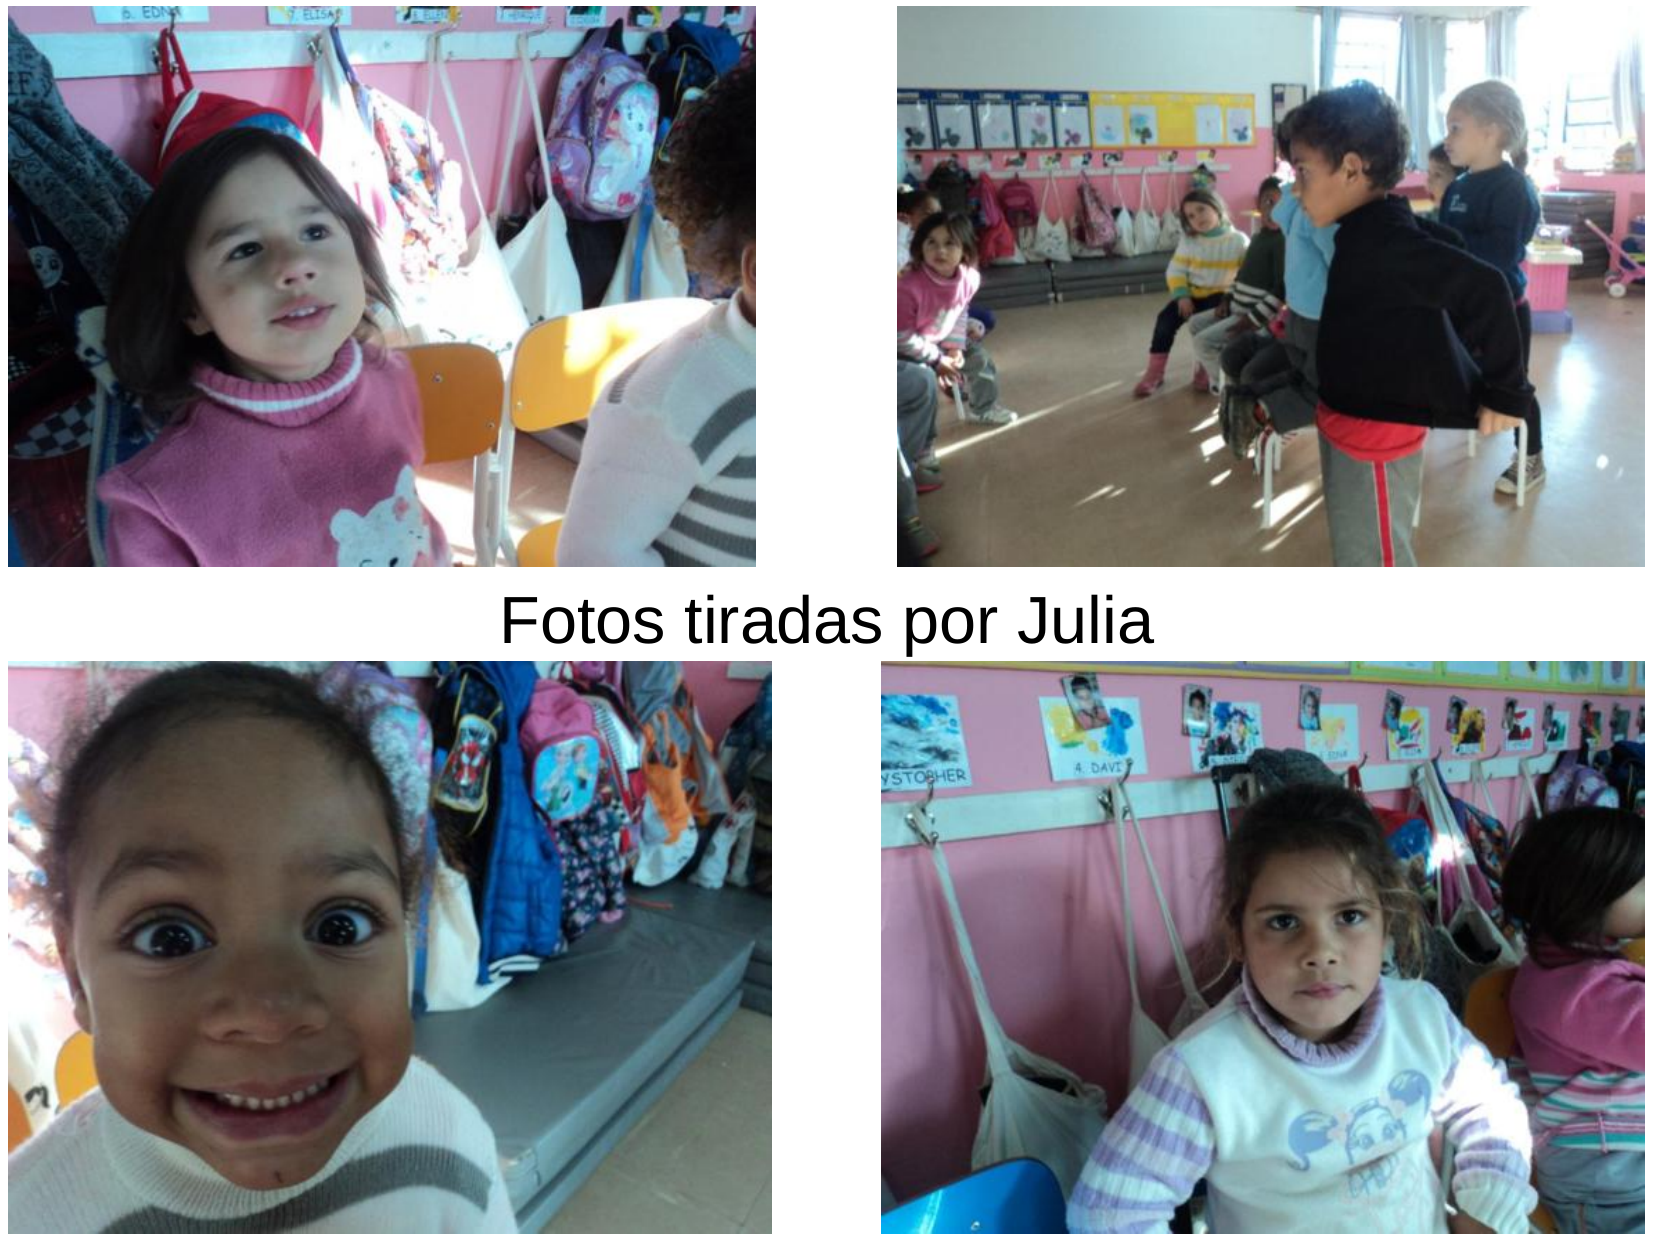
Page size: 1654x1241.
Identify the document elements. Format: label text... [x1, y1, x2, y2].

text_box Fotos tiradas por Julia [83, 508, 1572, 733]
picture [897, 6, 1645, 567]
picture [8, 6, 756, 567]
picture [8, 661, 772, 1234]
picture [881, 661, 1645, 1234]
